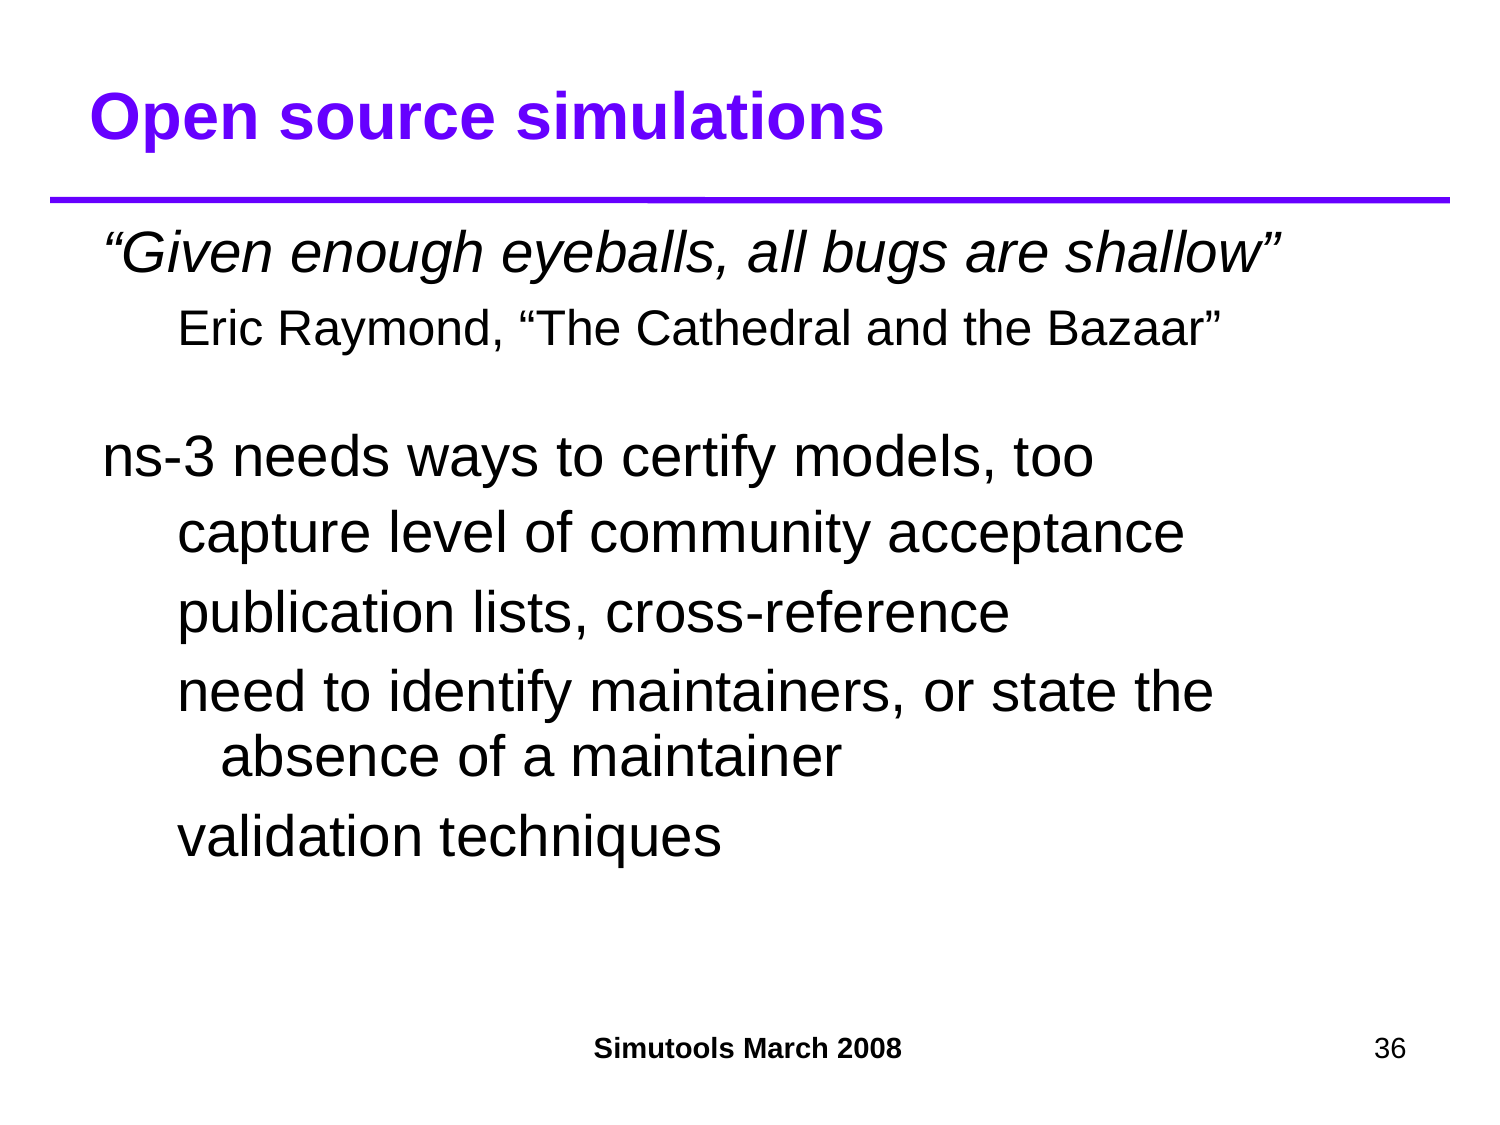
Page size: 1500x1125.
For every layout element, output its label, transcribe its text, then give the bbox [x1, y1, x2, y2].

title Open source simulations [75, 68, 1426, 165]
list “Given enough eyeballs, all bugs are shallow” Eric Raymond, “The Cathedral and the Bazaar” ns-3 needs ways to certify models, too capture level of community acceptance publication lists, cross-reference need to identify maintainers, or state the absence of a maintainer validation techniques [87, 212, 1438, 919]
